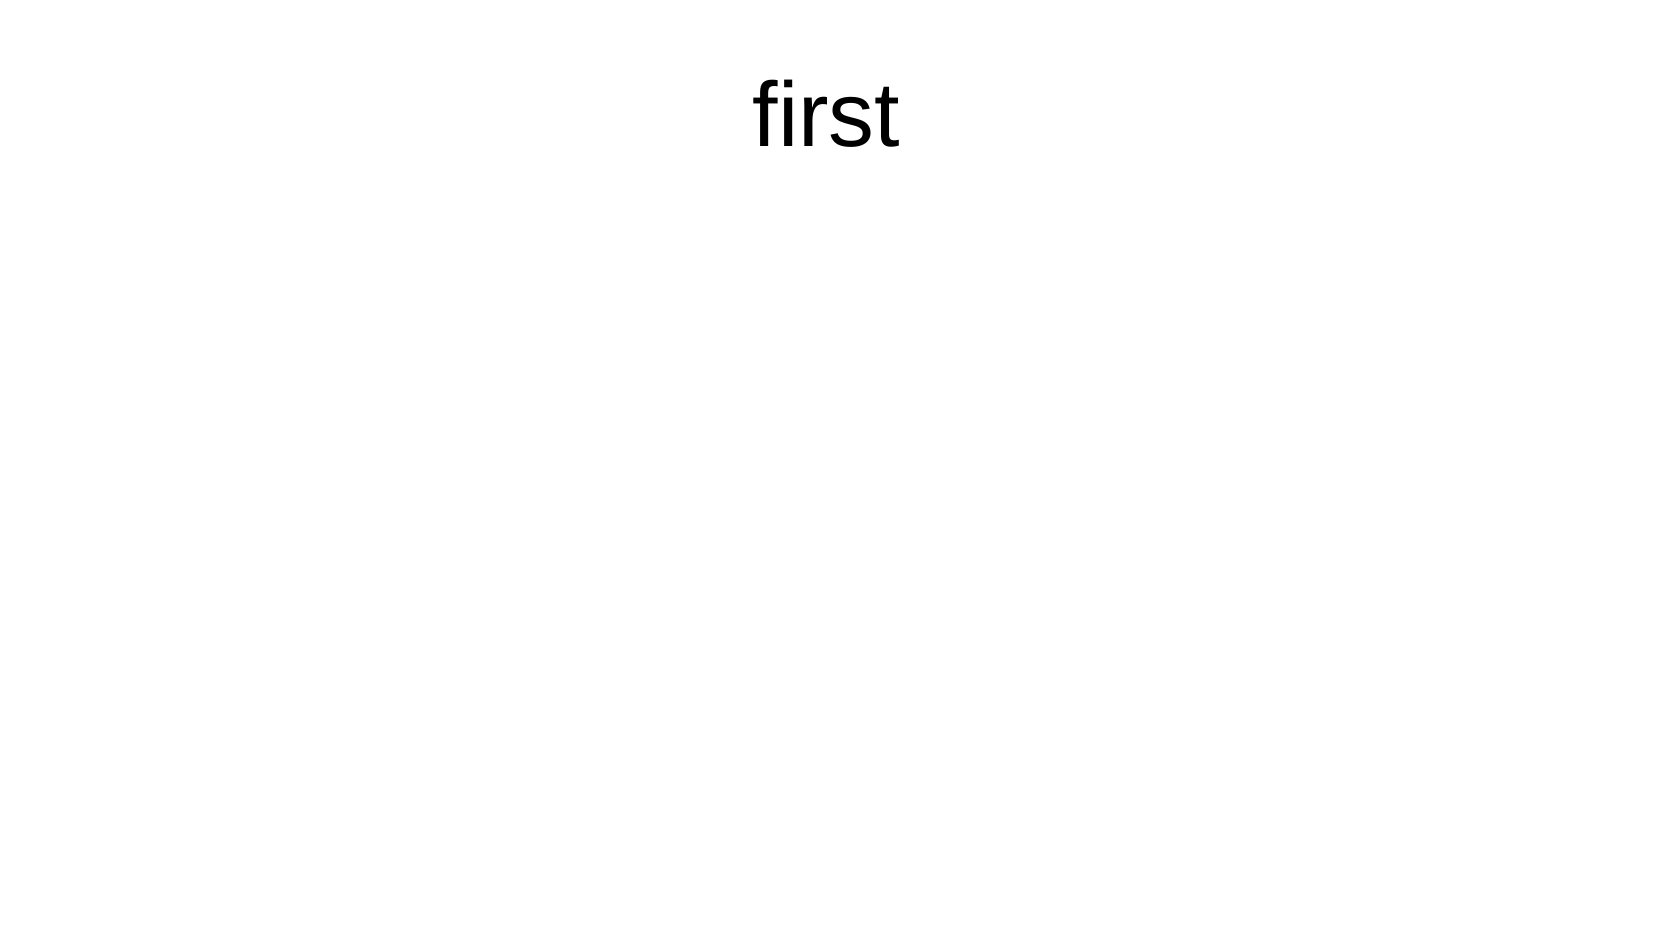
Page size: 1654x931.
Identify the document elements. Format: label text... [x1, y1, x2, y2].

title first [82, 37, 1571, 193]
